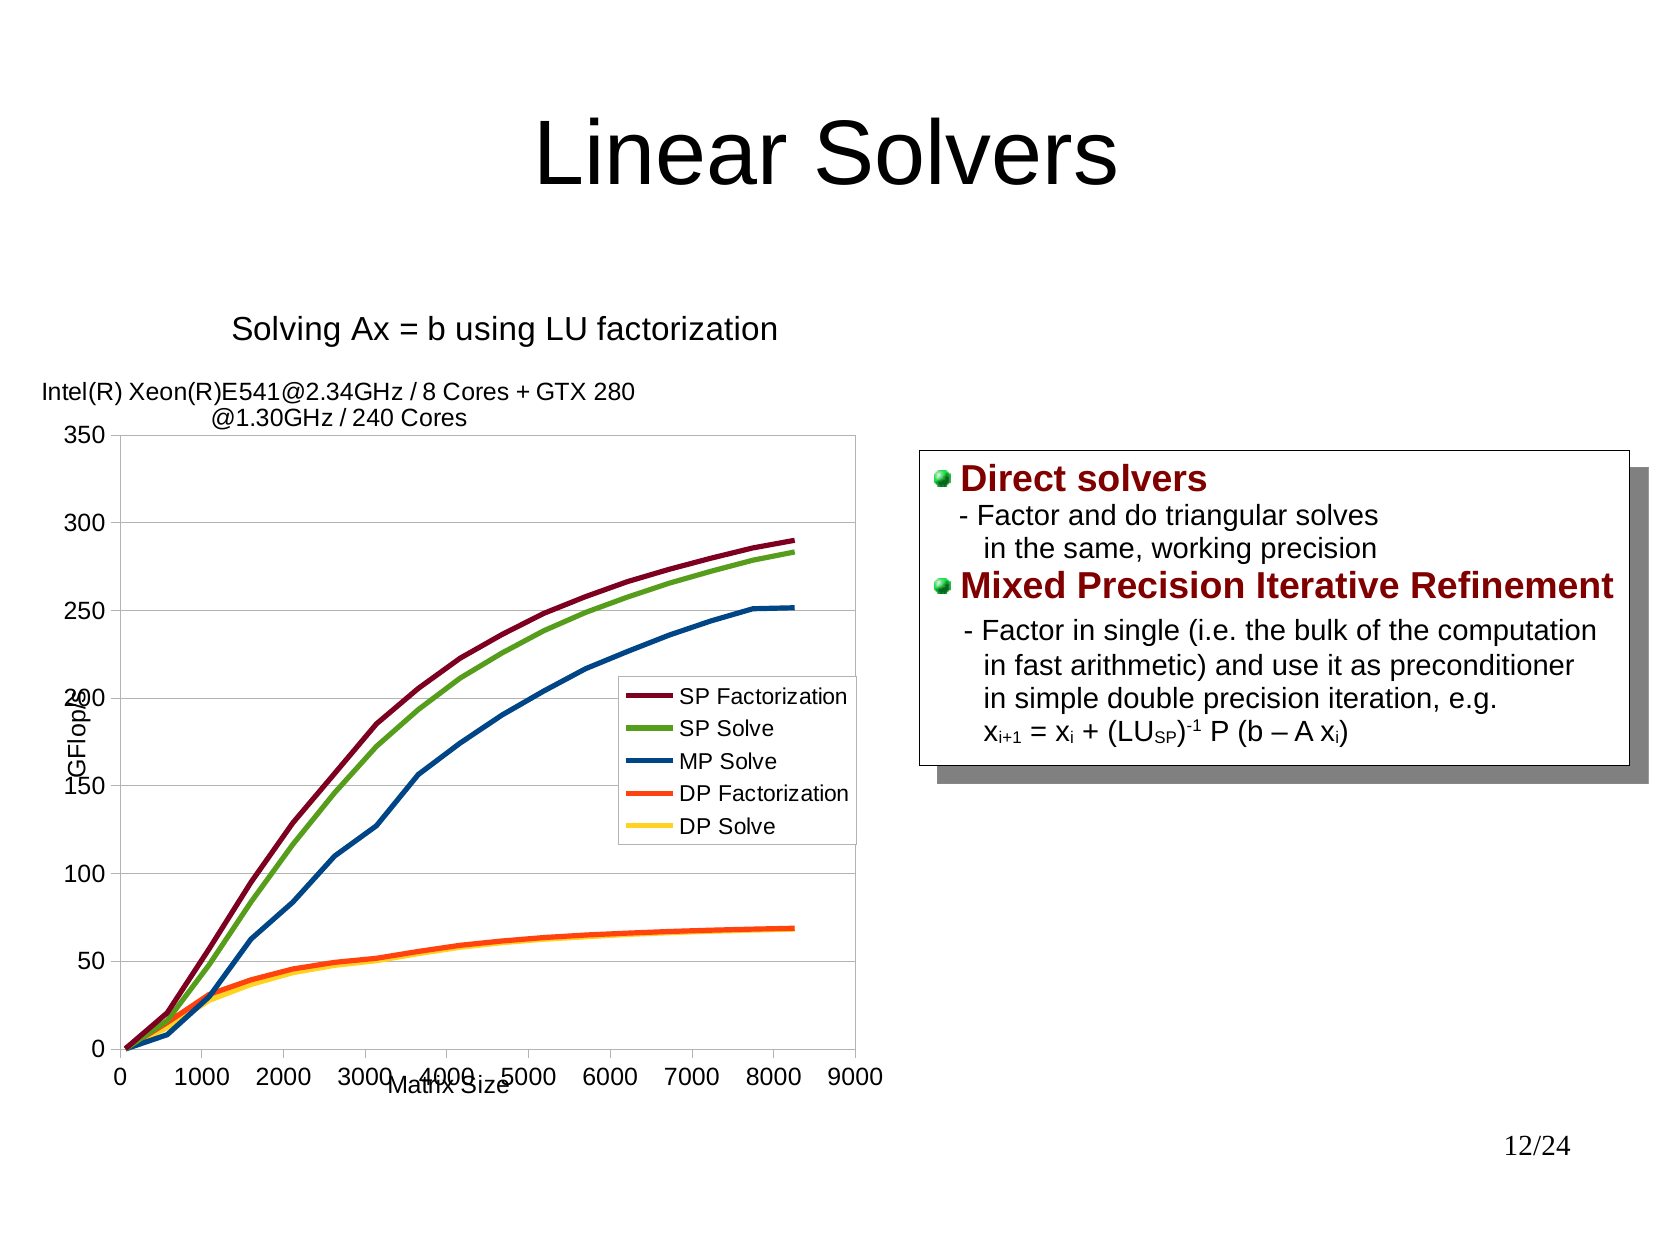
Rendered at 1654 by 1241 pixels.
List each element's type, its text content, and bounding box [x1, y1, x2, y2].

text_box Direct solvers - Factor and do triangular solves in the same, working precision Mixed Precision Iterative Refinement - Factor in single (i.e. the bulk of the computation in fast arithmetic) and use it as preconditioner in simple double precision iteration, e.g. xi+1 = xi + (LUSP)-1 P (b – A xi) [919, 450, 1630, 766]
title Linear Solvers [82, 56, 1571, 250]
chart [36, 300, 896, 1125]
